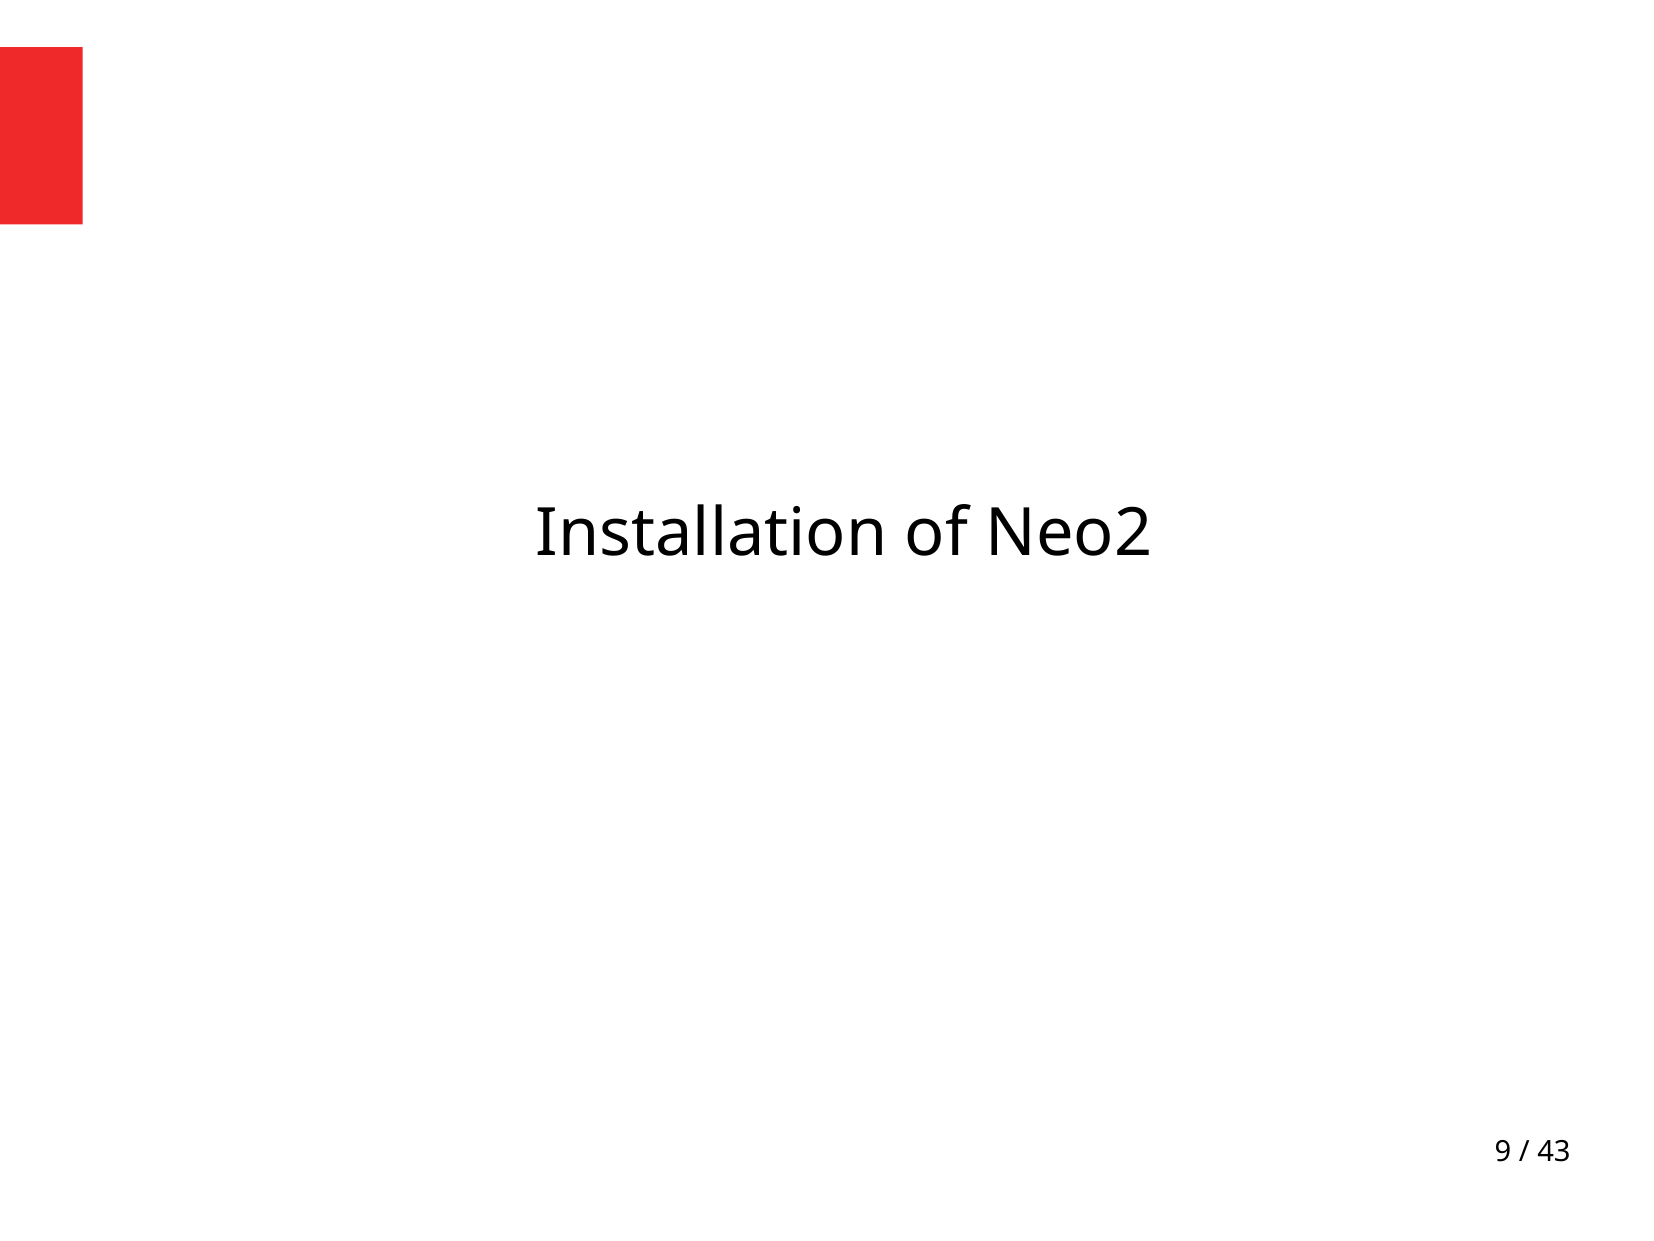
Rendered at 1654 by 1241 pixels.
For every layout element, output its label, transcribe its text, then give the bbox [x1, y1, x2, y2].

subtitle Installation of Neo2 [118, 49, 1571, 1010]
